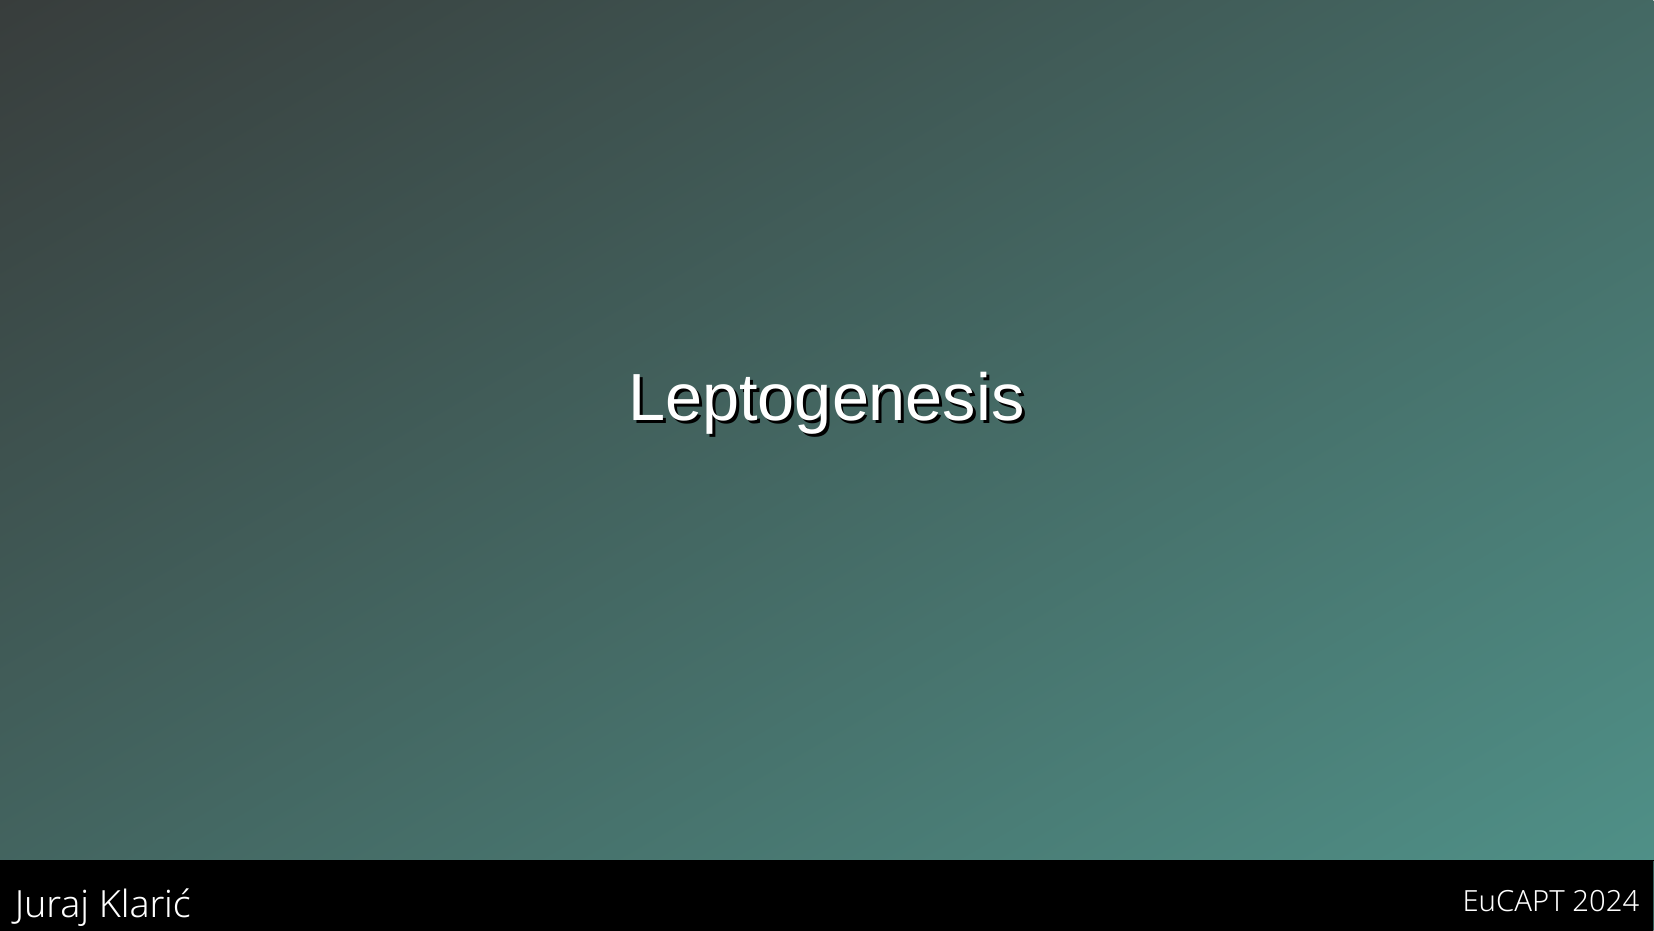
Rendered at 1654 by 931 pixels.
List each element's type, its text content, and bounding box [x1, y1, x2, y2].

text_box EuCAPT 2024 [1447, 872, 1654, 917]
subtitle Leptogenesis [82, 37, 1571, 757]
text_box Juraj Klarić [0, 870, 350, 923]
text_box [0, 860, 1654, 931]
